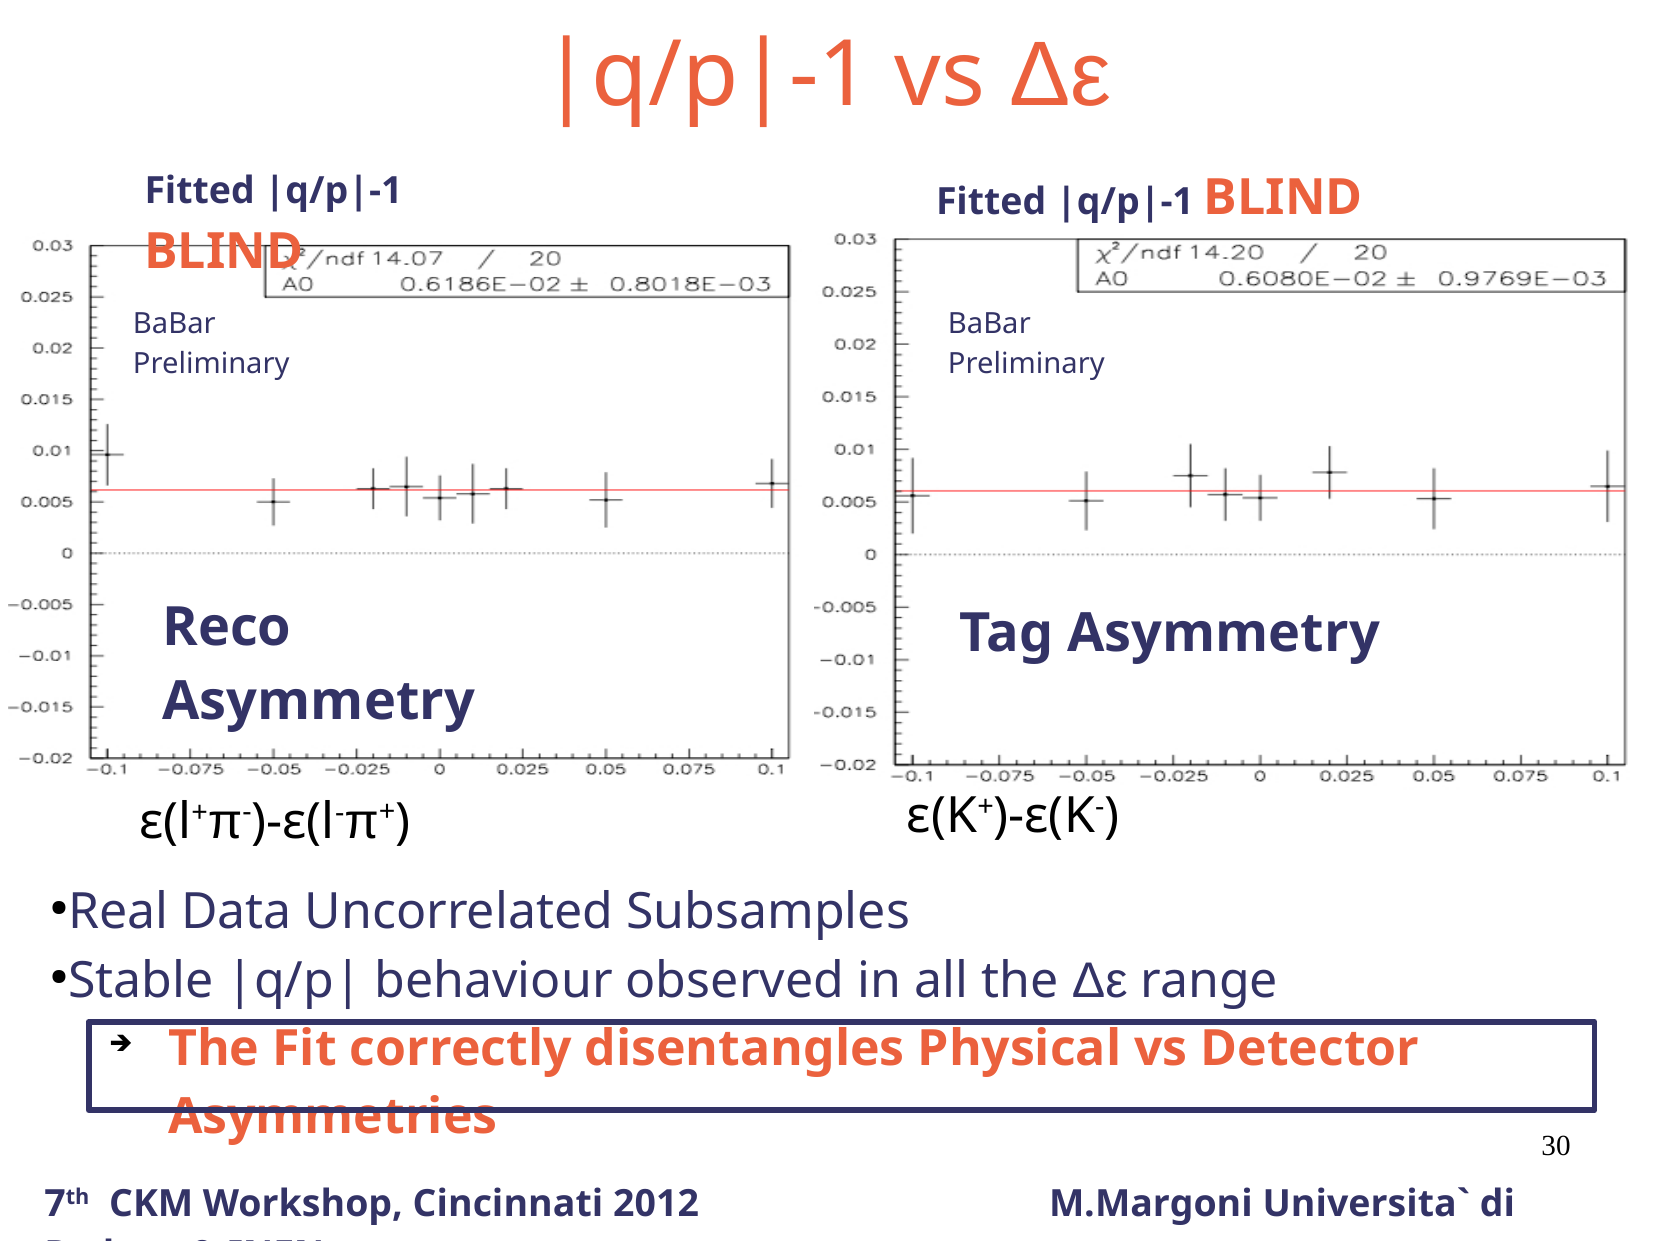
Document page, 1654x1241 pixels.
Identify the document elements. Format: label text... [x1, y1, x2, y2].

text_box Fitted |q/p|-1 BLIND [921, 153, 1571, 246]
text_box [121, 726, 325, 798]
text_box BaBar Preliminary [118, 295, 355, 401]
text_box 7th CKM Workshop, Cincinnati 2012 M.Margoni Universita` di Padova & INFN [29, 1169, 1625, 1241]
picture [8, 212, 1654, 798]
text_box BaBar Preliminary [933, 295, 1170, 401]
text_box Reco Asymmetry [147, 580, 621, 680]
title |q/p|-1 vs Δε [82, 0, 1571, 167]
text_box Real Data Uncorrelated Subsamples Stable |q/p| behaviour observed in all the Δε range The Fit correctly disentangles Physical vs Detector Asymmetries [35, 868, 1630, 1241]
text_box ε(K+)-ε(K-) [892, 771, 1211, 866]
text_box ε(l+π-)-ε(l-π+) [124, 777, 479, 868]
text_box Tag Asymmetry [944, 586, 1418, 686]
text_box Fitted |q/p|-1 BLIND [129, 156, 573, 291]
